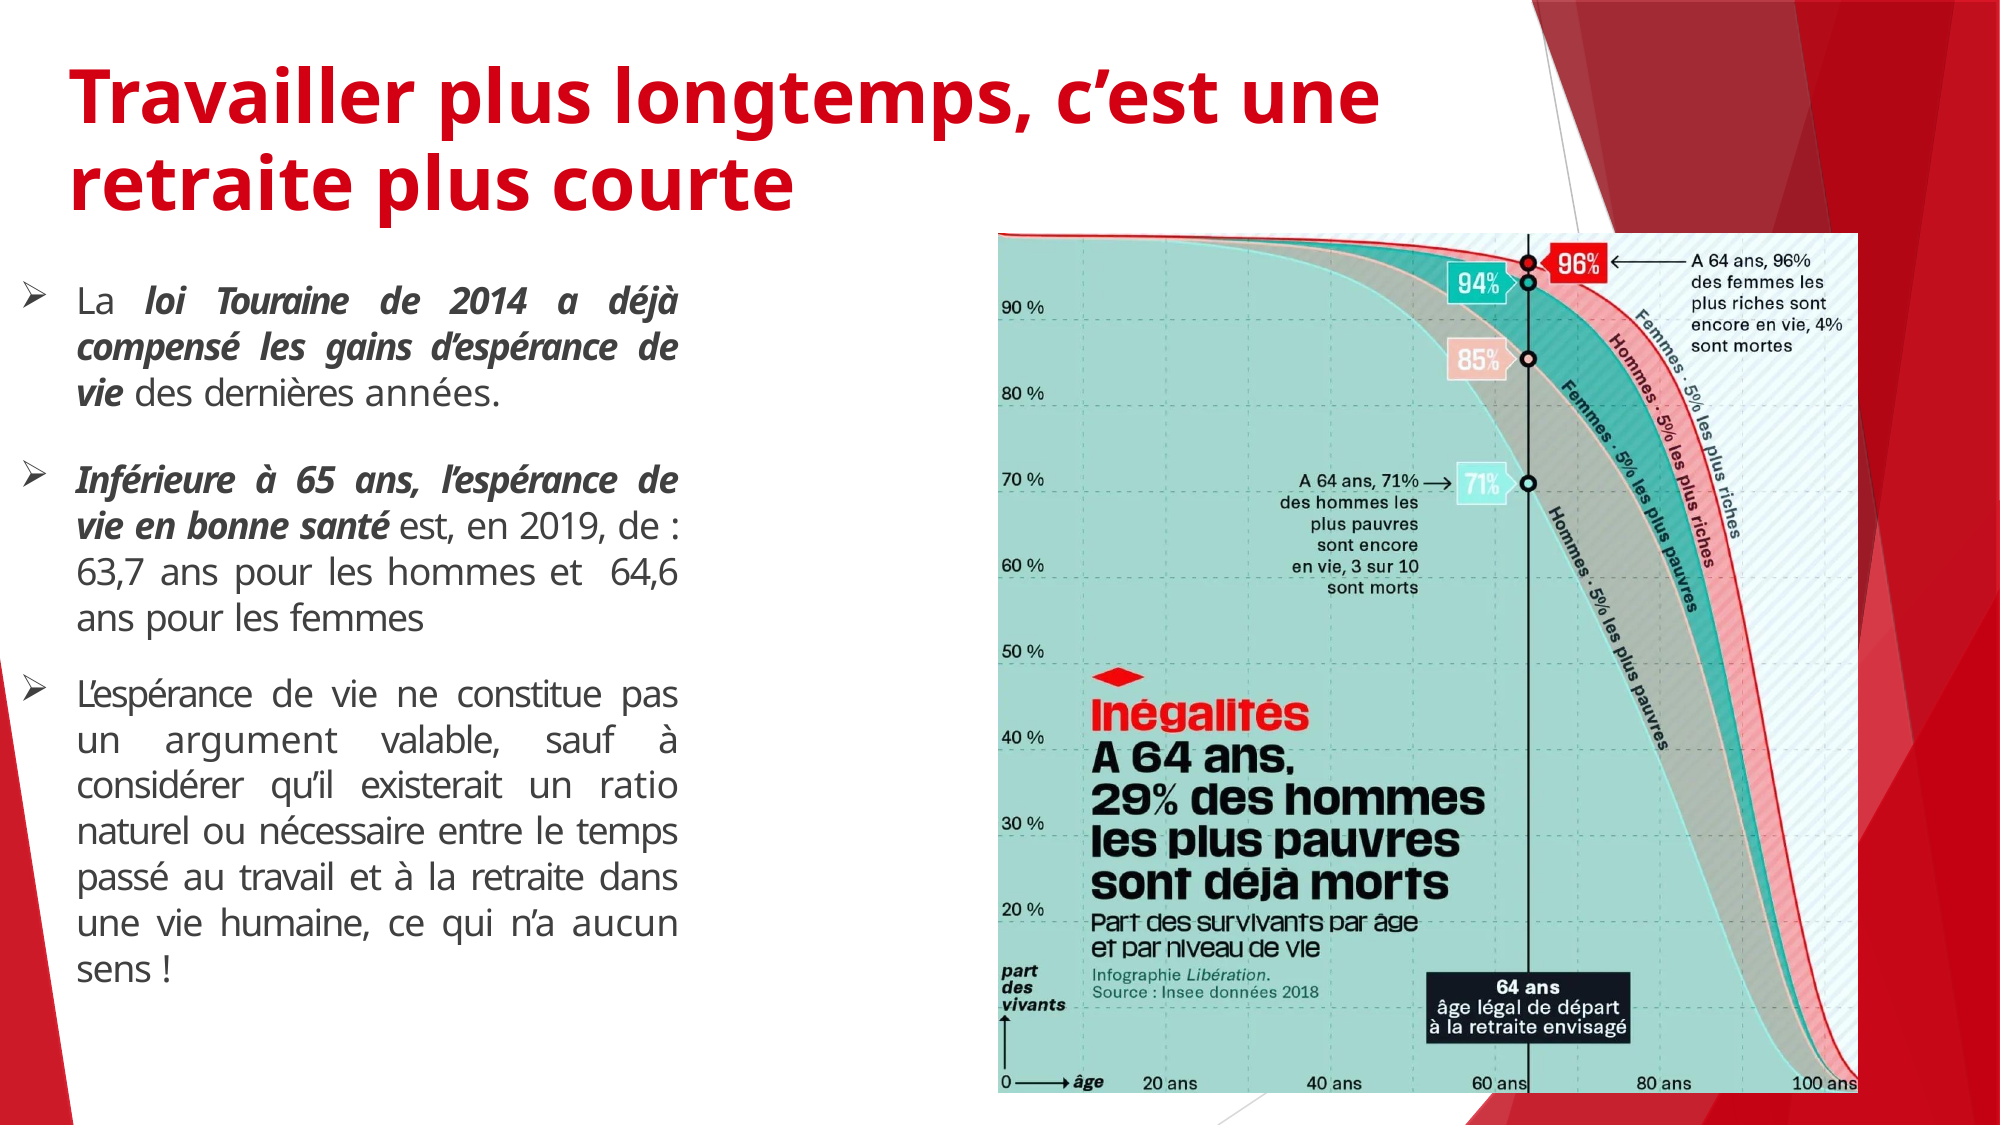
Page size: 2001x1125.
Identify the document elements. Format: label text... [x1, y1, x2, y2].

text_box La loi Touraine de 2014 a déjà compensé les gains d’espérance de vie des dernières années. Inférieure à 65 ans, l’espérance de vie en bonne santé est, en 2019, de : 63,7 ans pour les hommes et 64,6 ans pour les femmes L’espérance de vie ne constitue pas un argument valable, sauf à considérer qu’il existerait un ratio naturel ou nécessaire entre le temps passé au travail et à la retraite dans une vie humaine, ce qui n’a aucun sens ! [17, 271, 680, 990]
picture [998, 233, 1858, 1093]
title Travailler plus longtemps, c’est une retraite plus courte [66, 44, 1418, 239]
